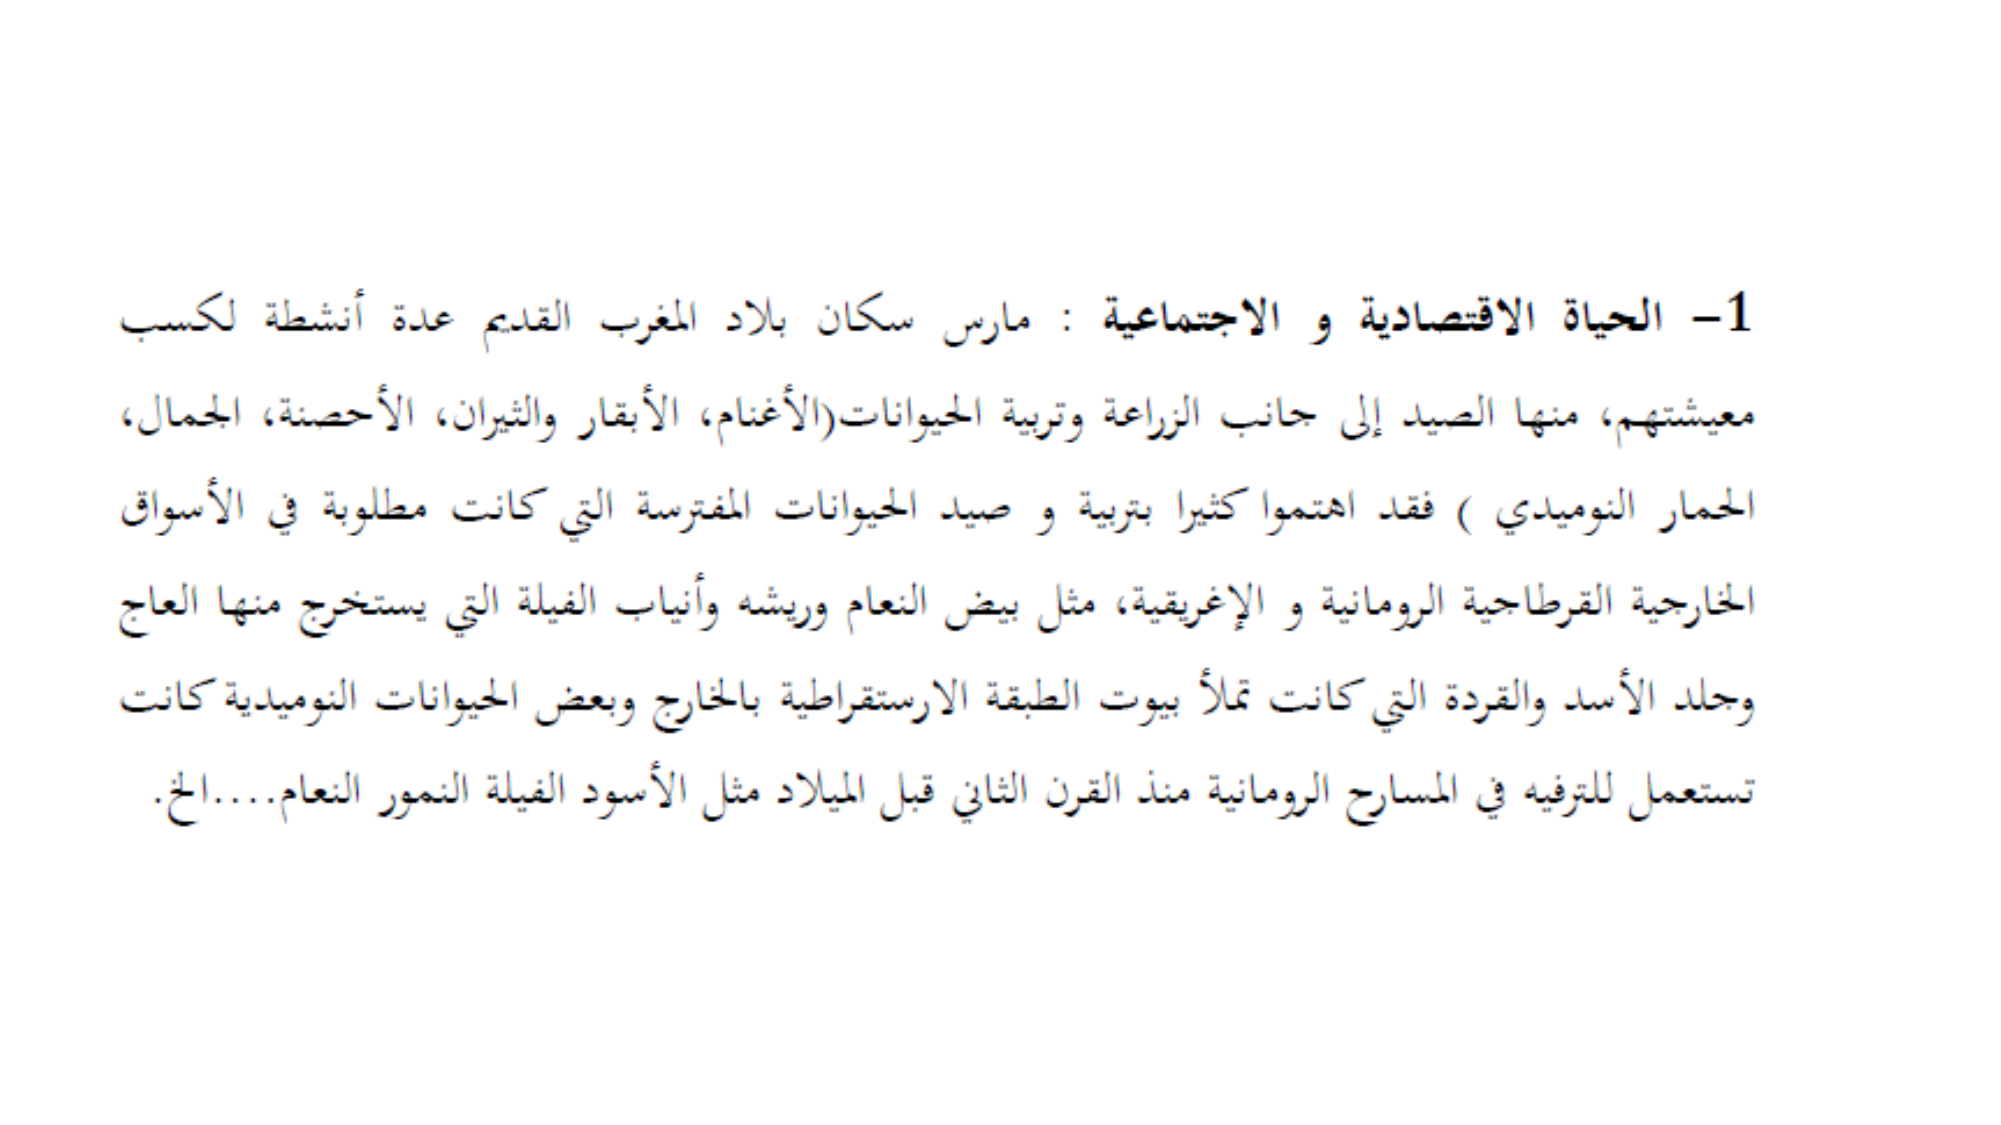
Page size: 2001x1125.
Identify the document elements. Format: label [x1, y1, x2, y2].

picture [95, 215, 1825, 868]
